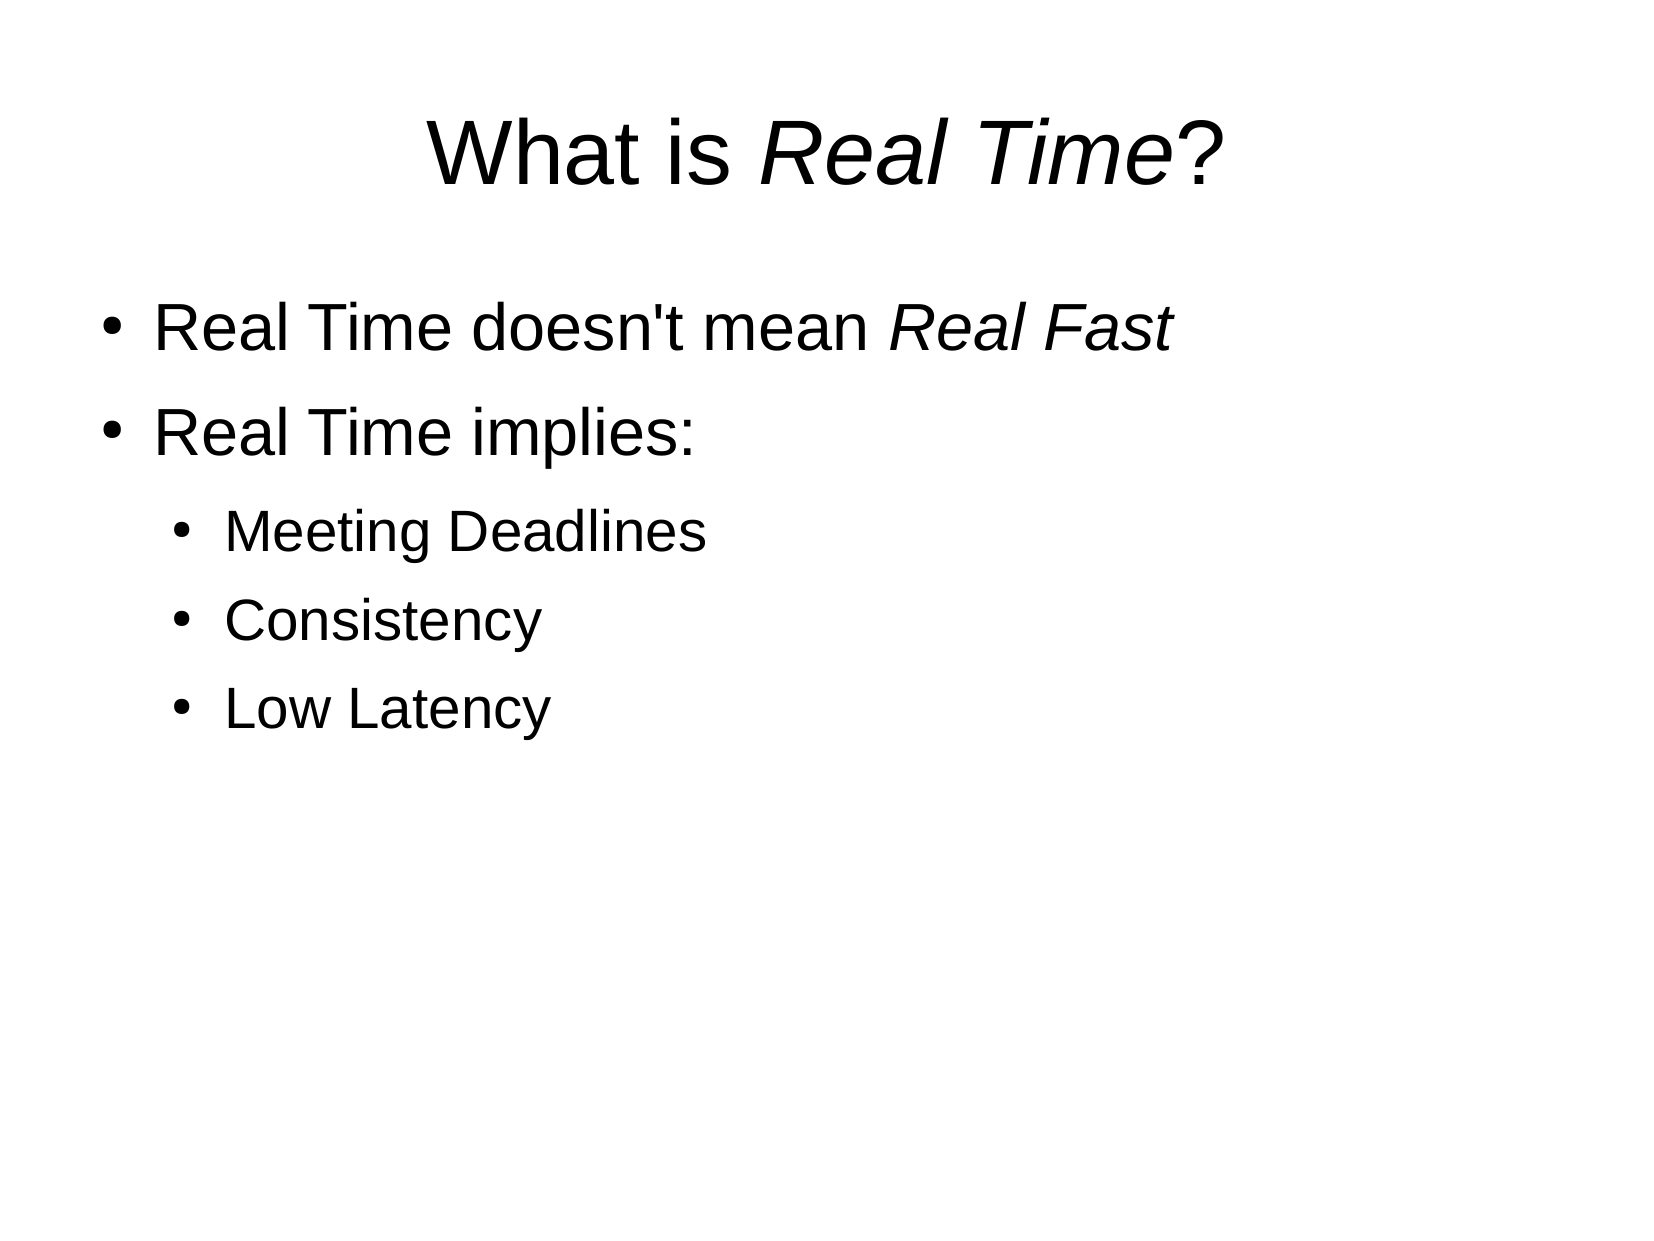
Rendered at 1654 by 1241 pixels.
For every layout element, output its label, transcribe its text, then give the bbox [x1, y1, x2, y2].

list Real Time doesn't mean Real Fast Real Time implies: Meeting Deadlines Consistency Low Latency [82, 290, 1571, 1094]
title What is Real Time? [82, 49, 1571, 257]
